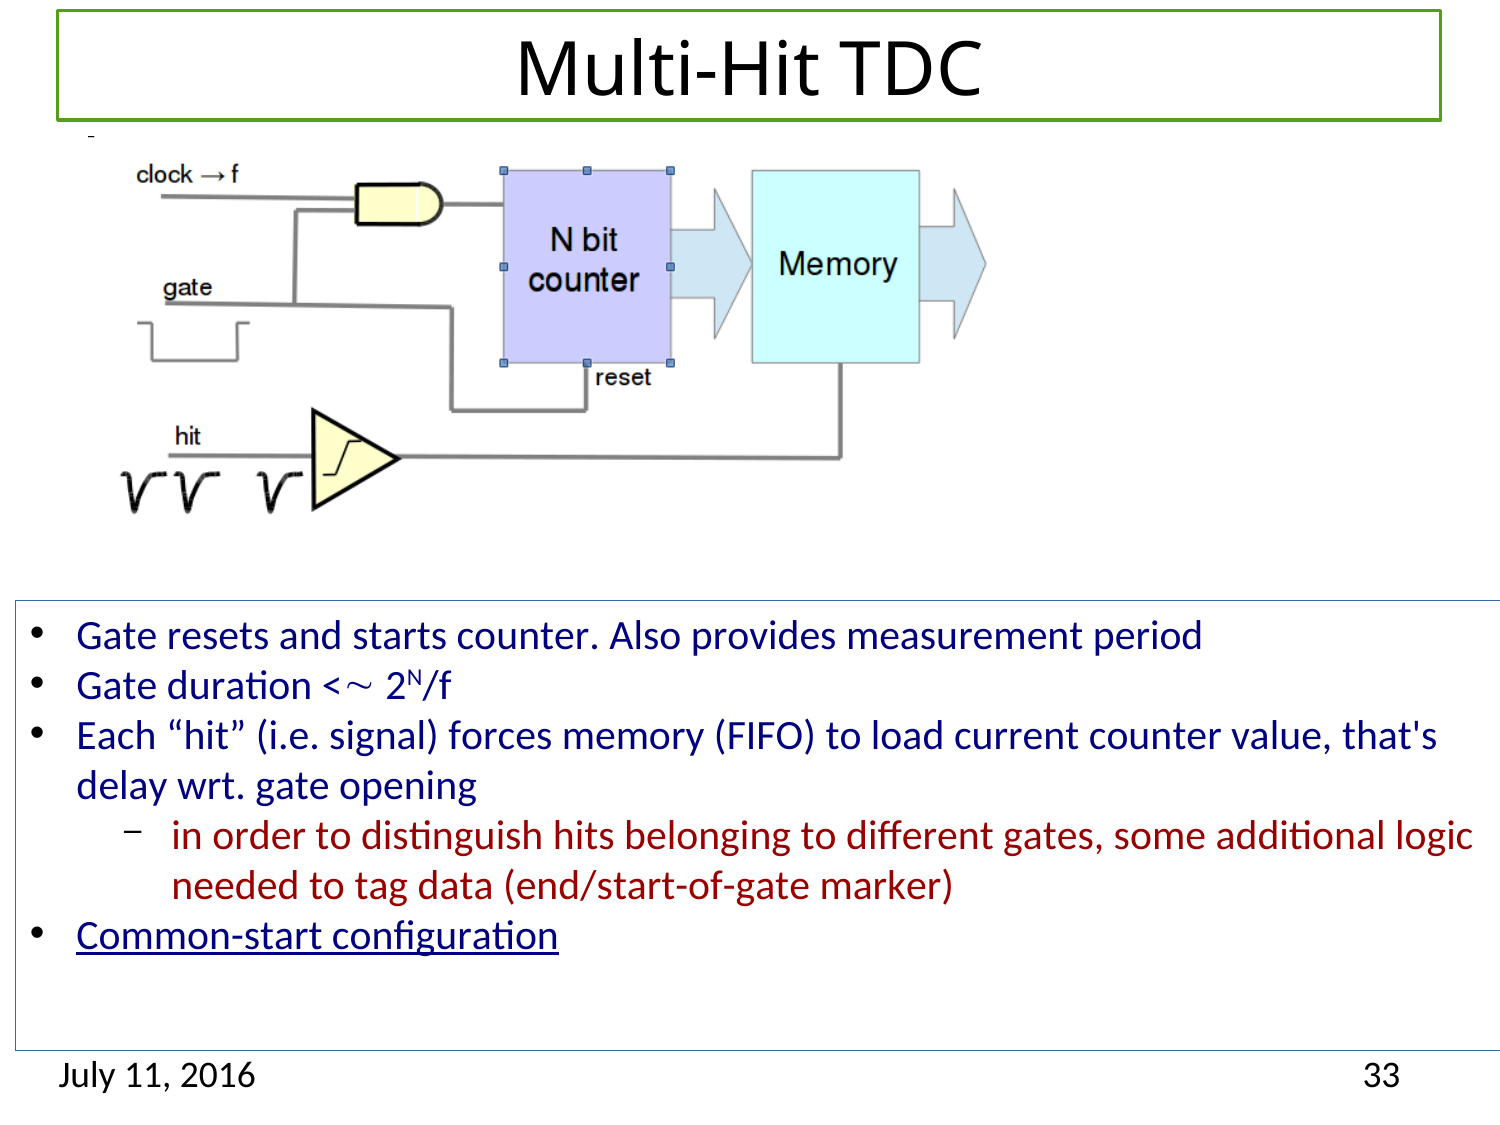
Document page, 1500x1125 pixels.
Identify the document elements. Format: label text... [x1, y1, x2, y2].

picture [88, 136, 1007, 527]
title Multi-Hit TDC [57, 10, 1441, 121]
text_box Gate resets and starts counter. Also provides measurement period Gate duration <~ 2N/f Each “hit” (i.e. signal) forces memory (FIFO) to load current counter value, that's delay wrt. gate opening in order to distinguish hits belonging to different gates, some additional logic needed to tag data (end/start-of-gate marker) Common-start configuration [15, 600, 1500, 1051]
